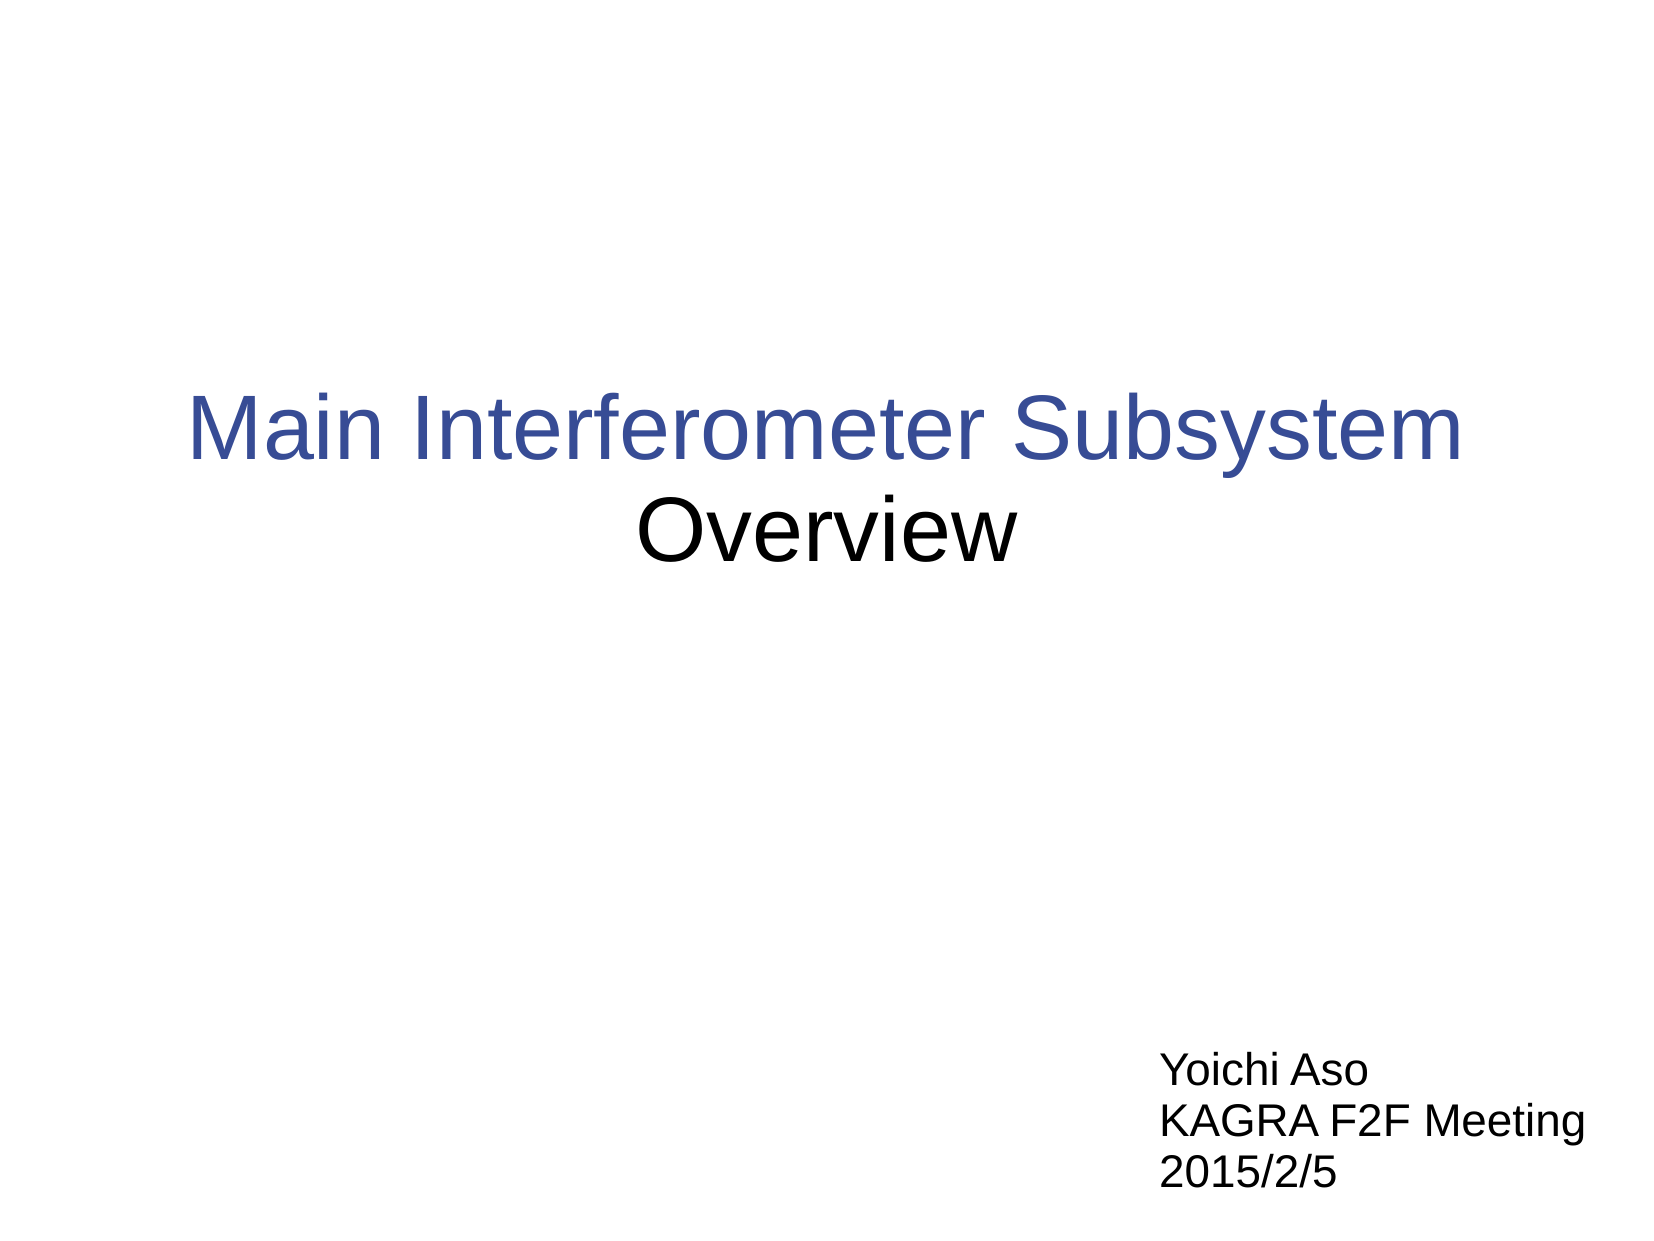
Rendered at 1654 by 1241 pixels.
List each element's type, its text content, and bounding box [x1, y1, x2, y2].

text_box Main Interferometer Subsystem Overview [171, 368, 1482, 590]
text_box Yoichi Aso KAGRA F2F Meeting 2015/2/5 [1144, 1036, 1602, 1205]
